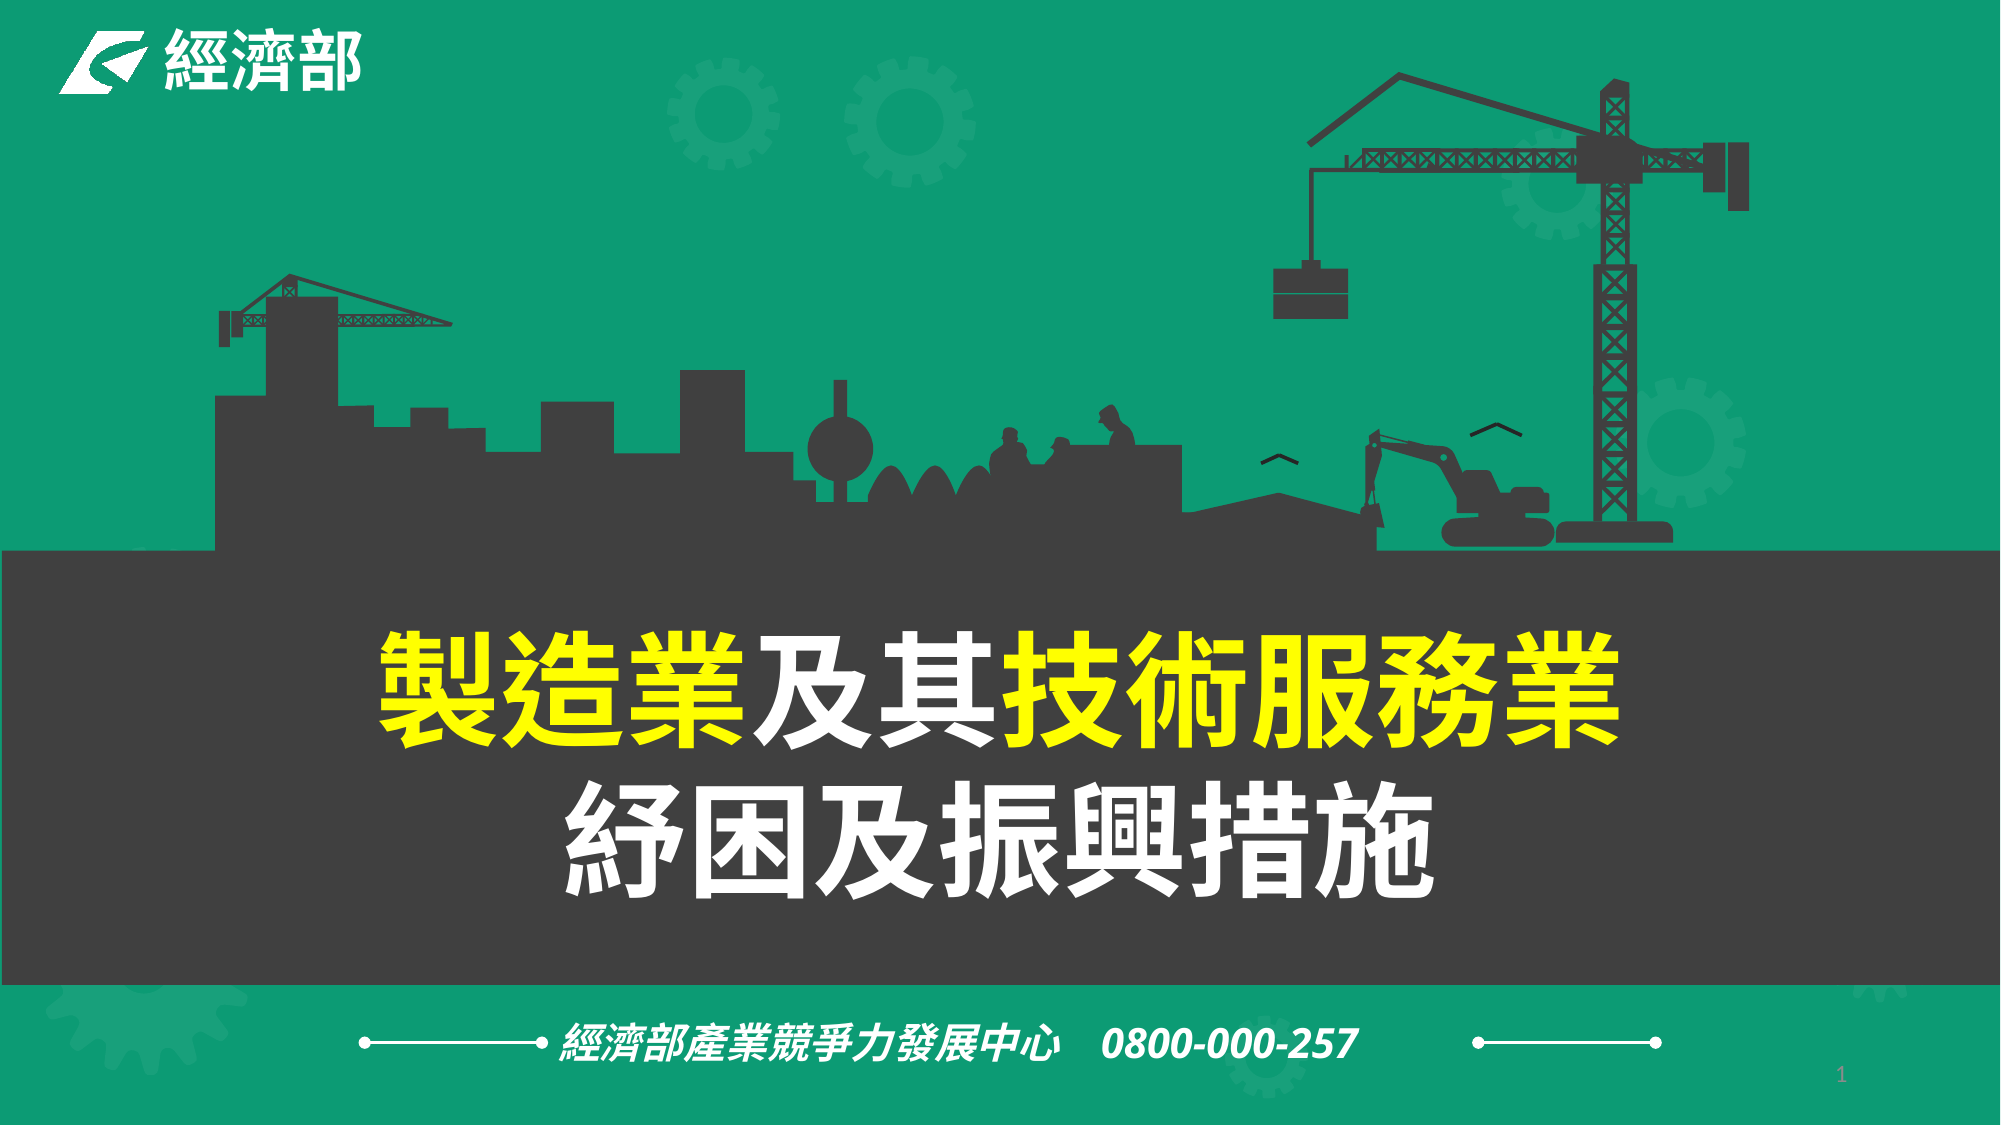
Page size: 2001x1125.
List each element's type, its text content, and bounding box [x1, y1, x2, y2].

text_box 經濟部產業競爭力發展中心 0800-000-257 [0, 1009, 2000, 1075]
text_box [1729, 143, 1749, 210]
picture [58, 31, 149, 94]
slide_number <編號> [1412, 1042, 1863, 1103]
text_box 製造業及其技術服務業 紓困及振興措施 [0, 604, 2000, 920]
text_box [219, 311, 229, 347]
text_box 經濟部 [148, 11, 477, 107]
text_box [1274, 295, 1348, 318]
text_box [2, 73, 2001, 985]
